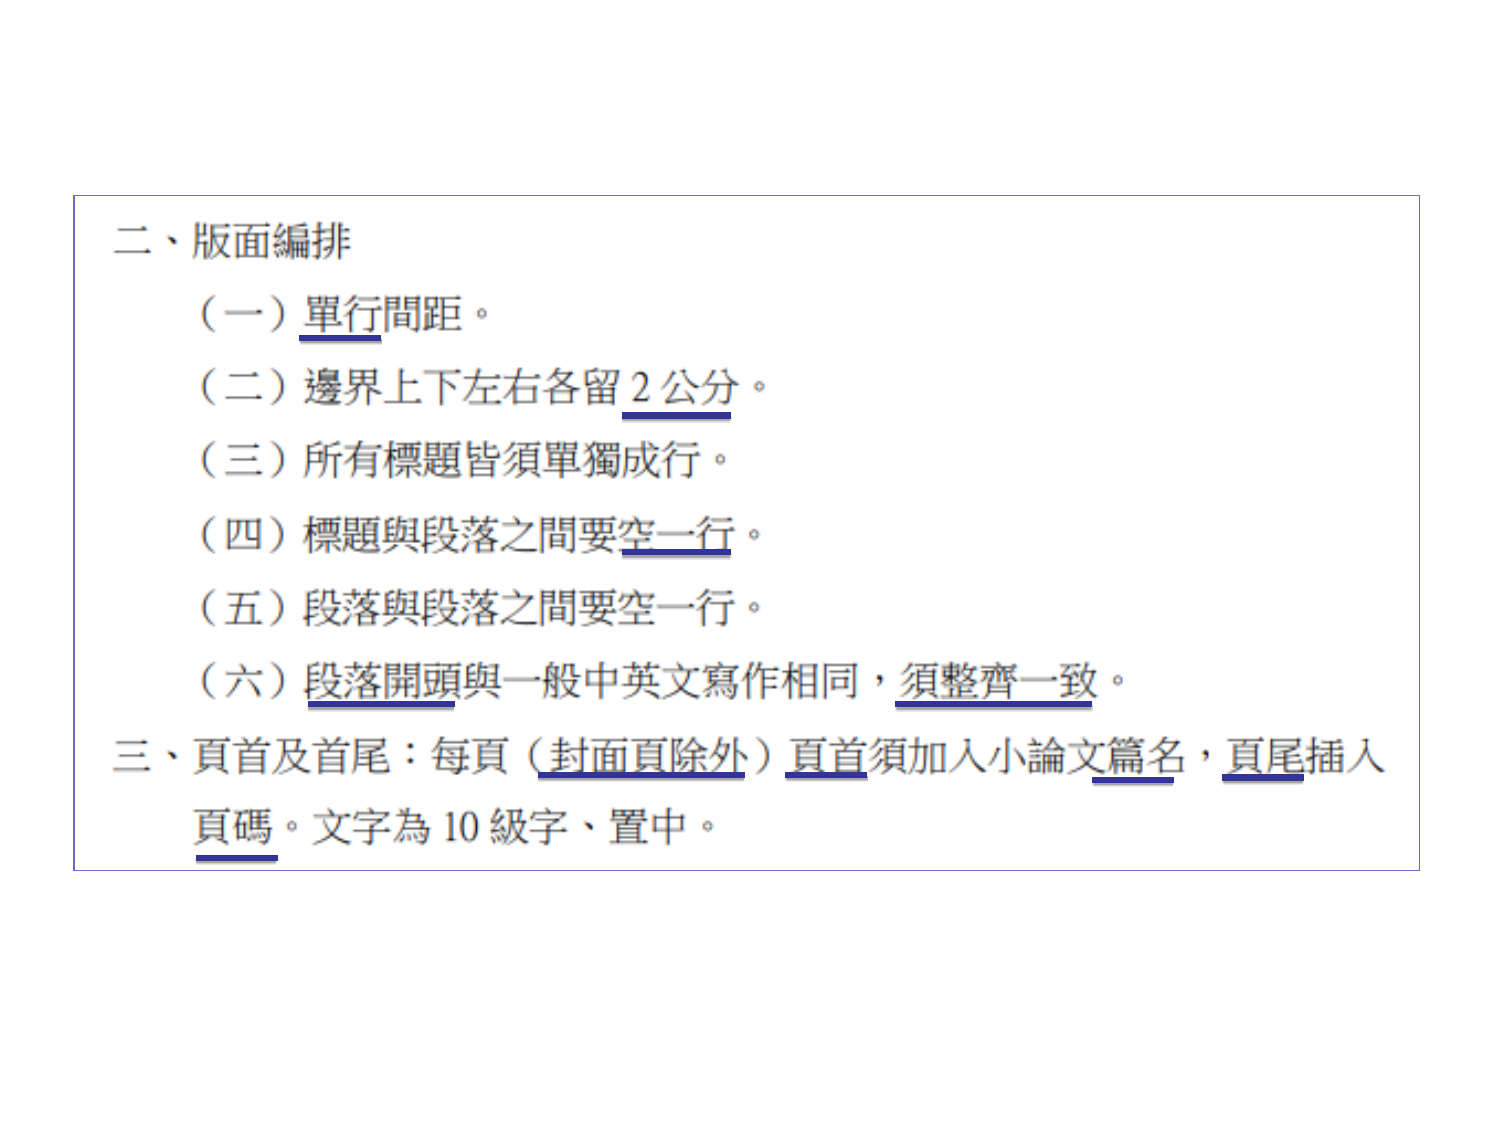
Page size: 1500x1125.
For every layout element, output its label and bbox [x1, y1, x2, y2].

picture [74, 196, 1419, 870]
